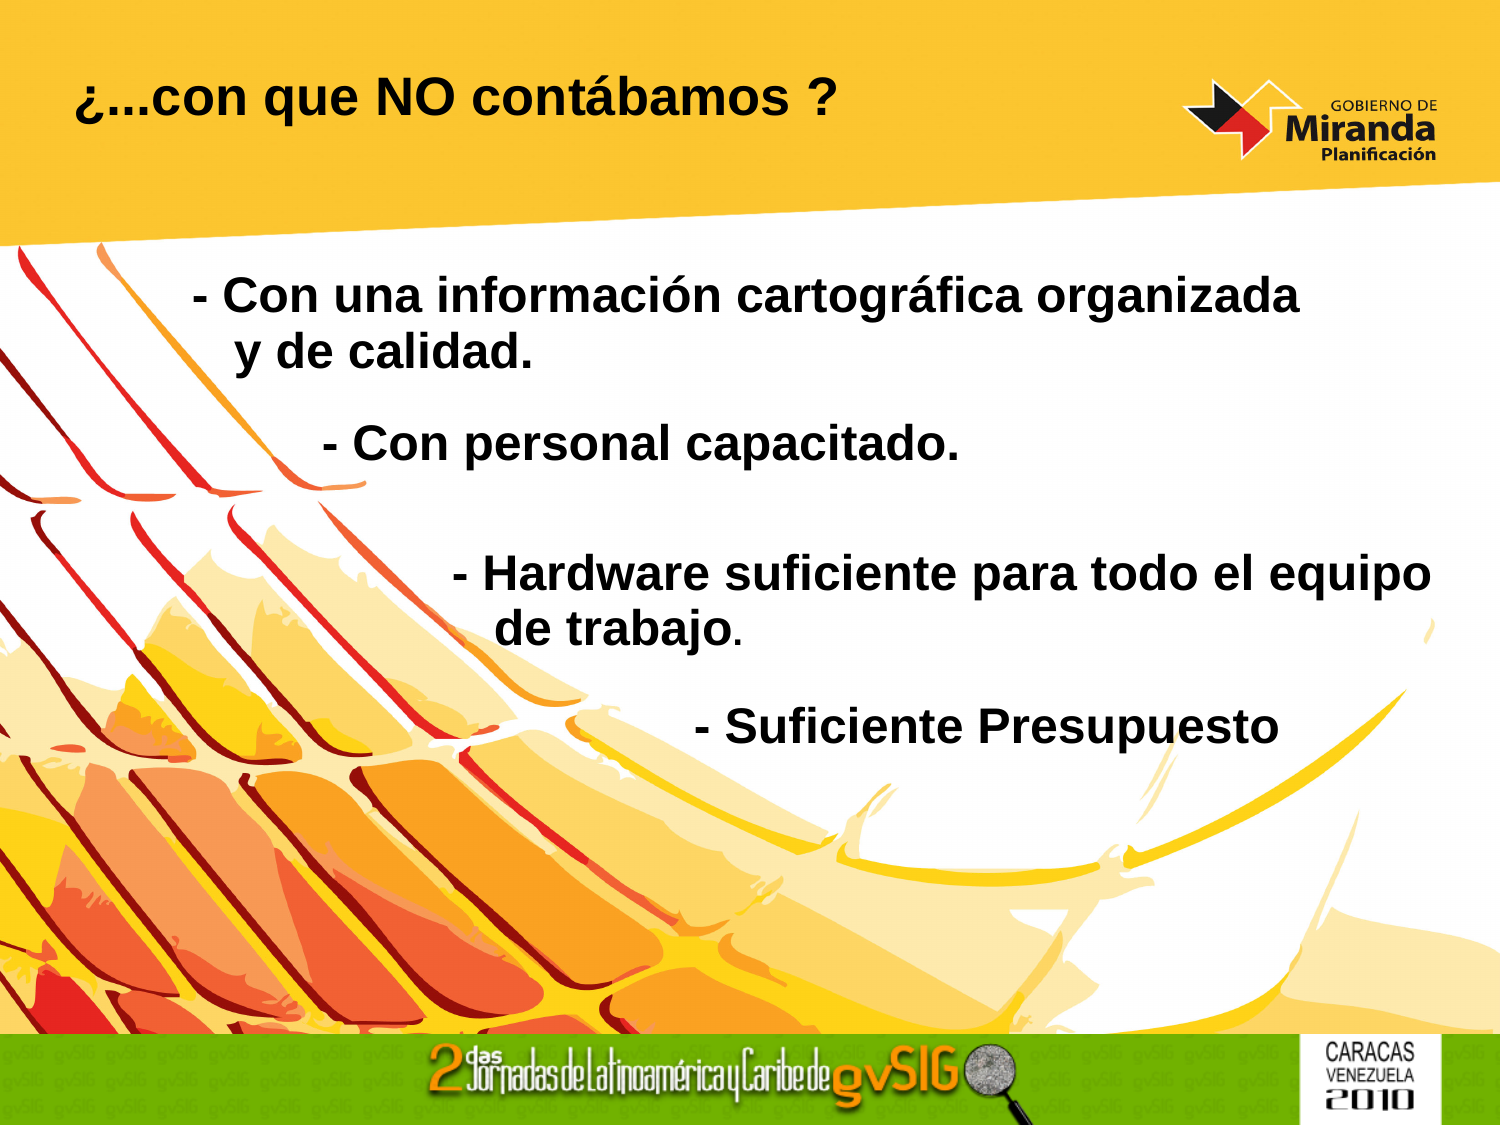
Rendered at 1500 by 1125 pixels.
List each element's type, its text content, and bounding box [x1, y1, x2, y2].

text_box - Hardware suficiente para todo el equipo de trabajo. [437, 537, 1471, 664]
text_box - Con una información cartográfica organizada y de calidad. [177, 259, 1329, 447]
text_box - Con personal capacitado. [307, 407, 1341, 539]
picture [0, 0, 1500, 1125]
text_box - Suficiente Presupuesto [679, 691, 1300, 768]
text_box ¿...con que NO contábamos ? [59, 59, 1093, 178]
